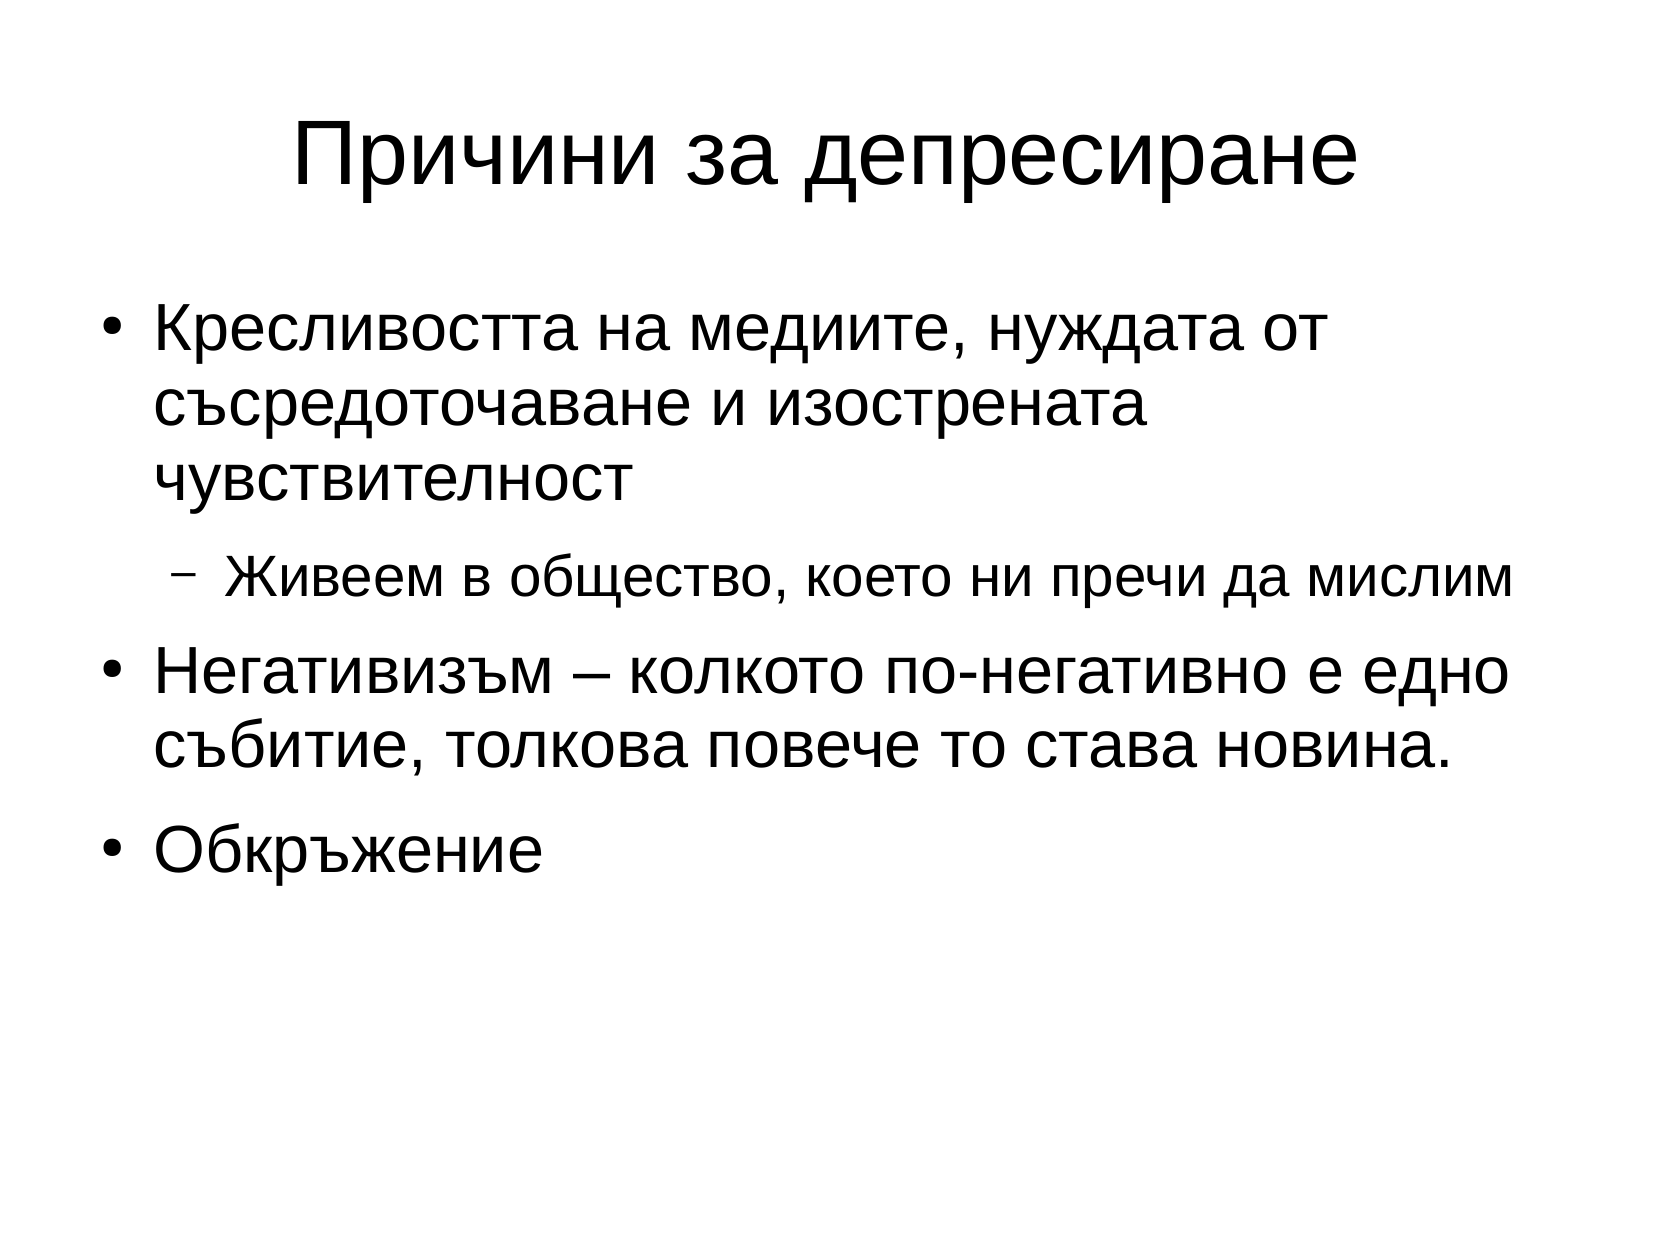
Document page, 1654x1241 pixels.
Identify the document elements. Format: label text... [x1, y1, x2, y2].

title Причини за депресиране [82, 49, 1571, 257]
list Кресливостта на медиите, нуждата от съсредоточаване и изострената чувствителност Живеем в общество, което ни пречи да мислим Негативизъм – колкото по-негативно е едно събитие, толкова повече то става новина. Обкръжение [82, 290, 1538, 1010]
